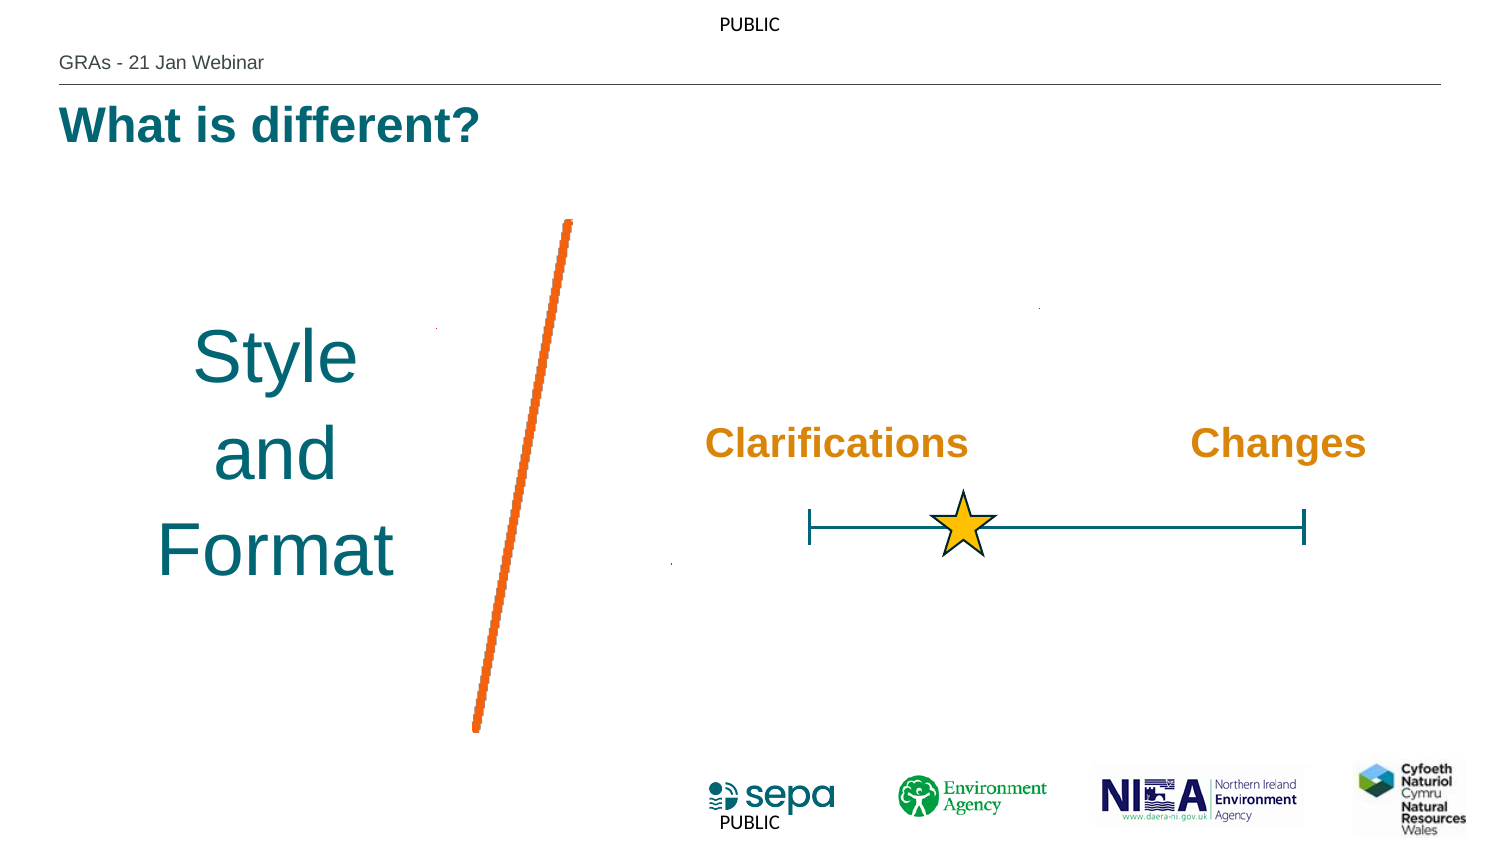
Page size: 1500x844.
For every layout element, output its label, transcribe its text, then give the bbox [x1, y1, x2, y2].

text_box Clarifications [704, 421, 970, 487]
list What is different? [59, 99, 1442, 163]
text_box [931, 491, 995, 555]
list GRAs - 21 Jan Webinar [58, 53, 401, 75]
picture [472, 219, 573, 733]
list Style and Format [88, 317, 464, 595]
text_box Changes [1183, 421, 1374, 494]
